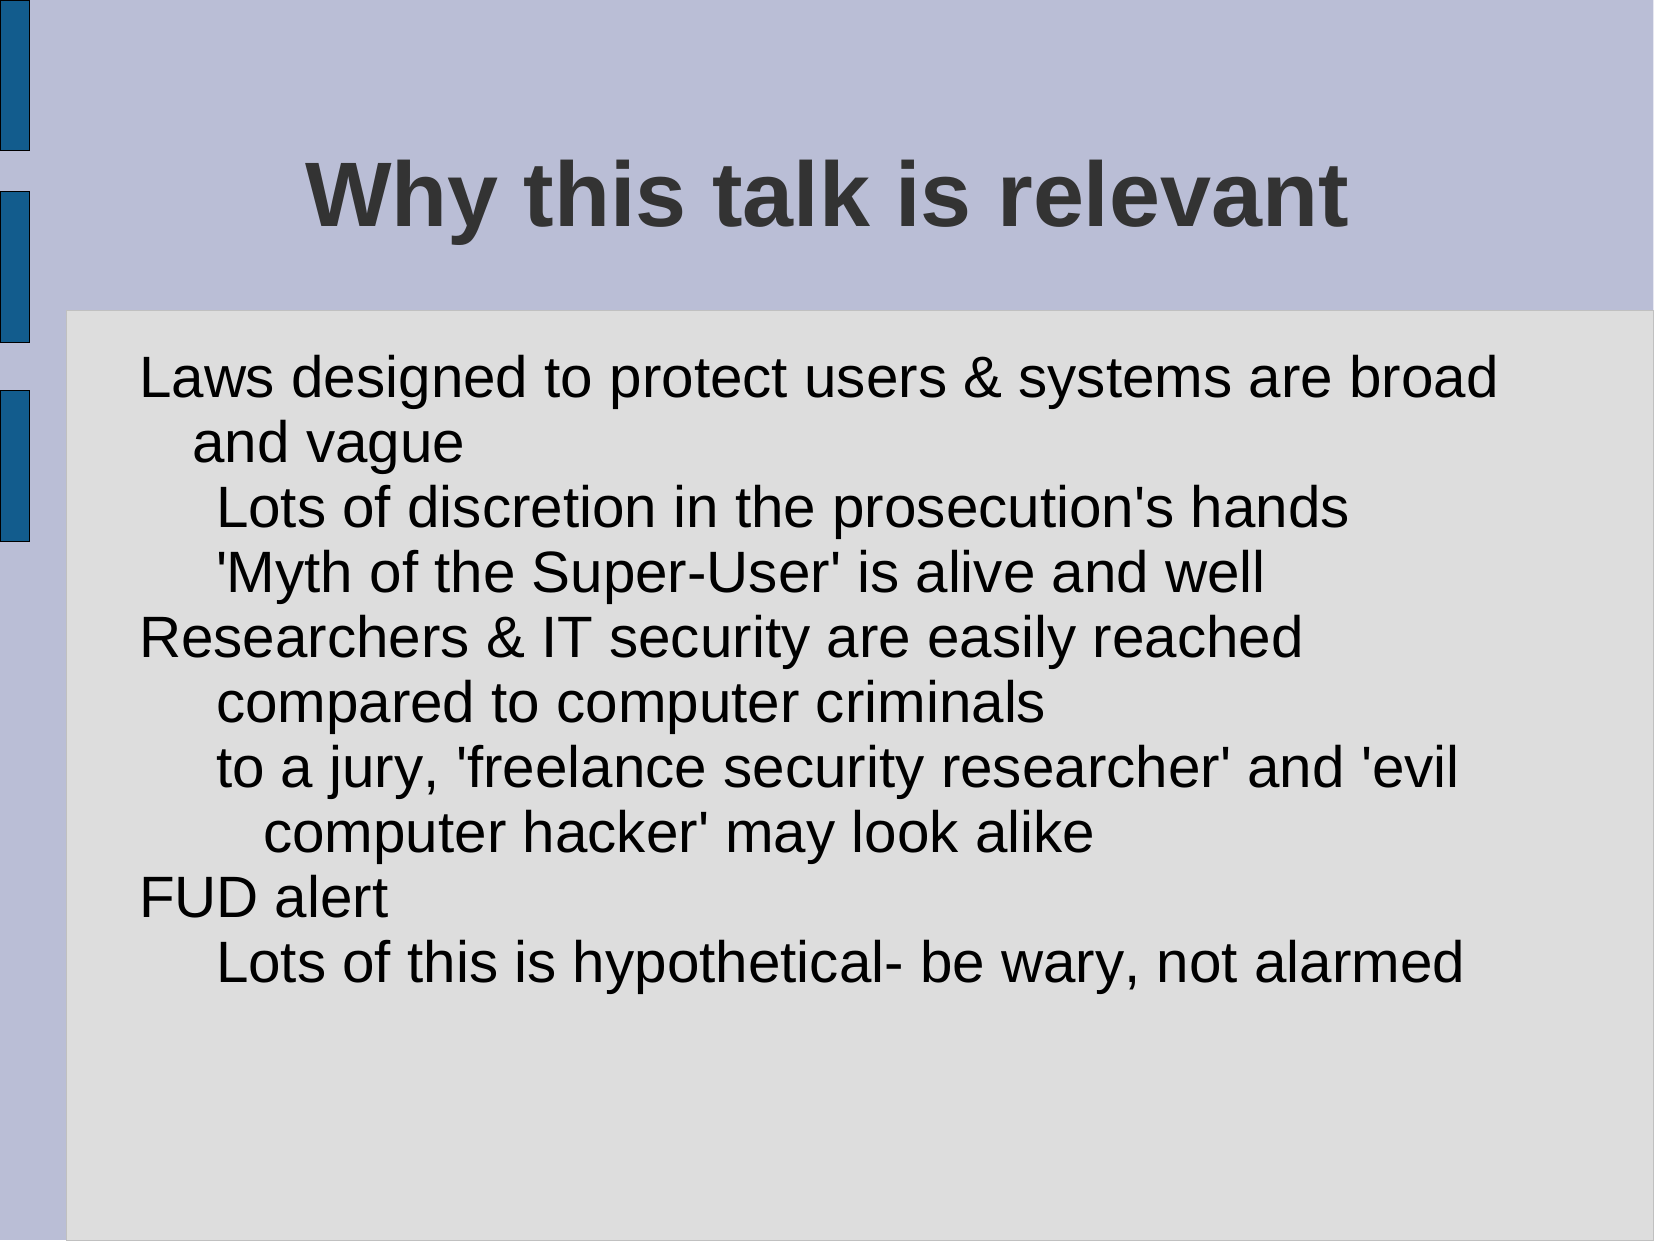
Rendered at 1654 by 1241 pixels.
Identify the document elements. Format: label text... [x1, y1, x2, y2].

list Laws designed to protect users & systems are broad and vague Lots of discretion in the prosecution's hands 'Myth of the Super-User' is alive and well Researchers & IT security are easily reached compared to computer criminals to a jury, 'freelance security researcher' and 'evil computer hacker' may look alike FUD alert Lots of this is hypothetical- be wary, not alarmed [121, 344, 1534, 1112]
title Why this talk is relevant [121, 98, 1534, 291]
